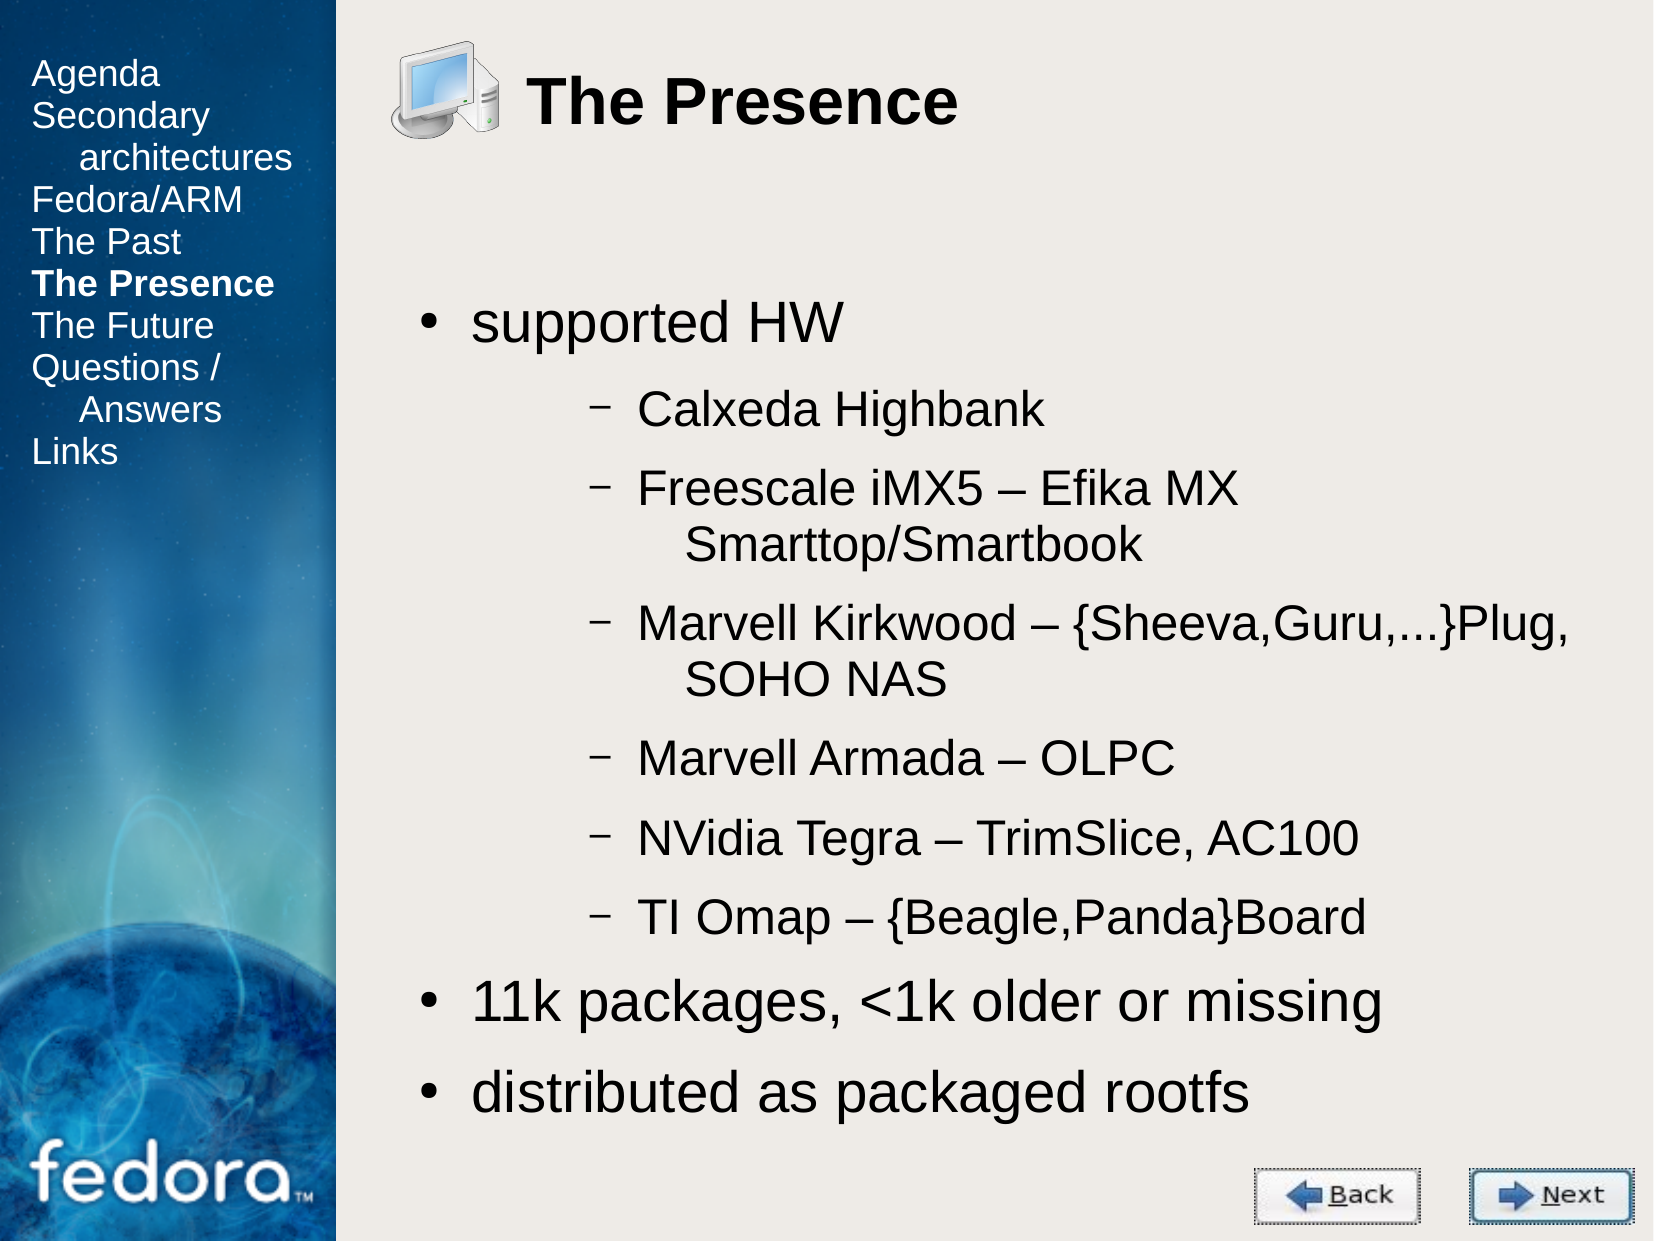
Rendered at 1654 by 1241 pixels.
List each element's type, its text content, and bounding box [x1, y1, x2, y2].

list supported HW Calxeda Highbank Freescale iMX5 – Efika MX Smarttop/Smartbook Marvell Kirkwood – {Sheeva,Guru,...}Plug, SOHO NAS Marvell Armada – OLPC NVidia Tegra – TrimSlice, AC100 TI Omap – {Beagle,Panda}Board 11k packages, <1k older or missing distributed as packaged rootfs [400, 290, 1617, 1125]
text_box The Presence [511, 56, 1316, 147]
picture [0, 0, 1654, 1241]
text_box Agenda Secondary architectures Fedora/ARM The Past The Presence The Future Questions / Answers Links [16, 45, 330, 481]
